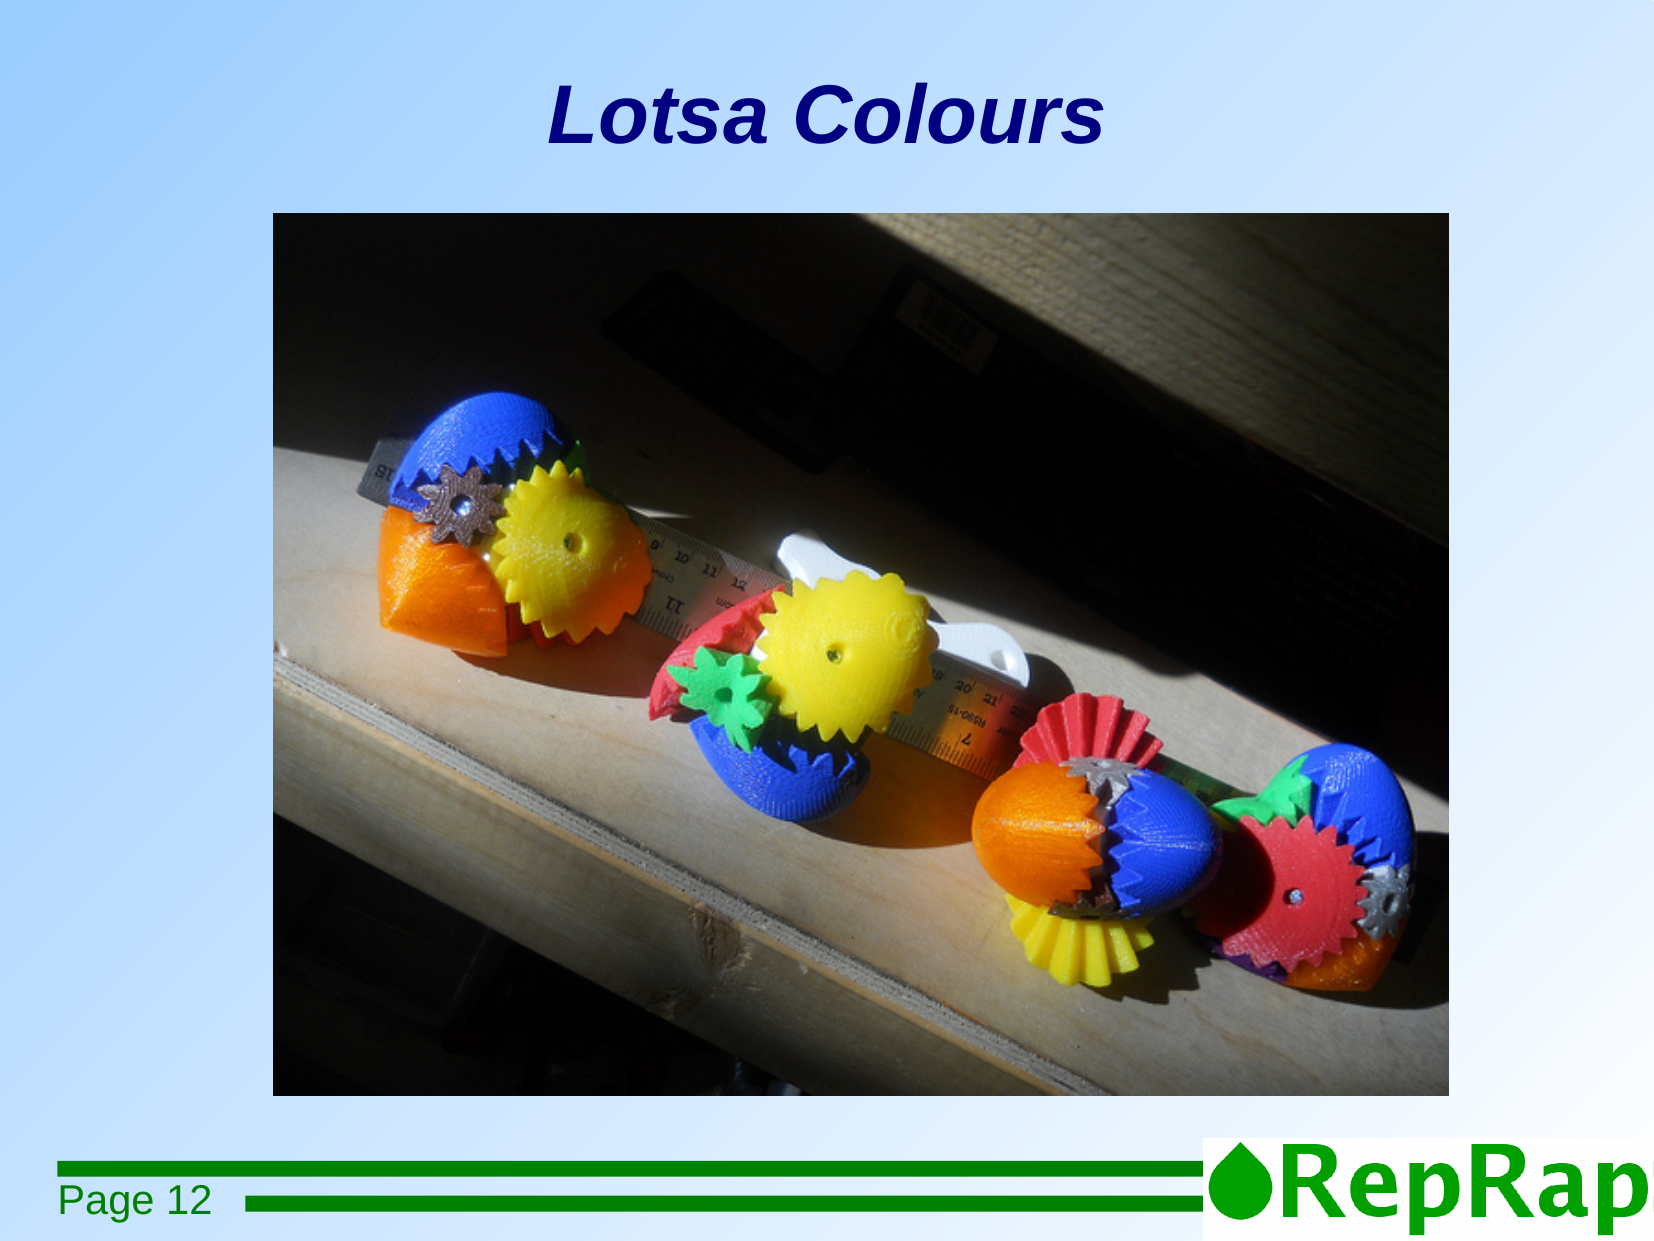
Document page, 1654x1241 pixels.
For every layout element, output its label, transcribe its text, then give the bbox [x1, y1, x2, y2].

title Lotsa Colours [121, 10, 1534, 218]
picture [273, 213, 1449, 1096]
picture [1203, 1138, 1654, 1241]
